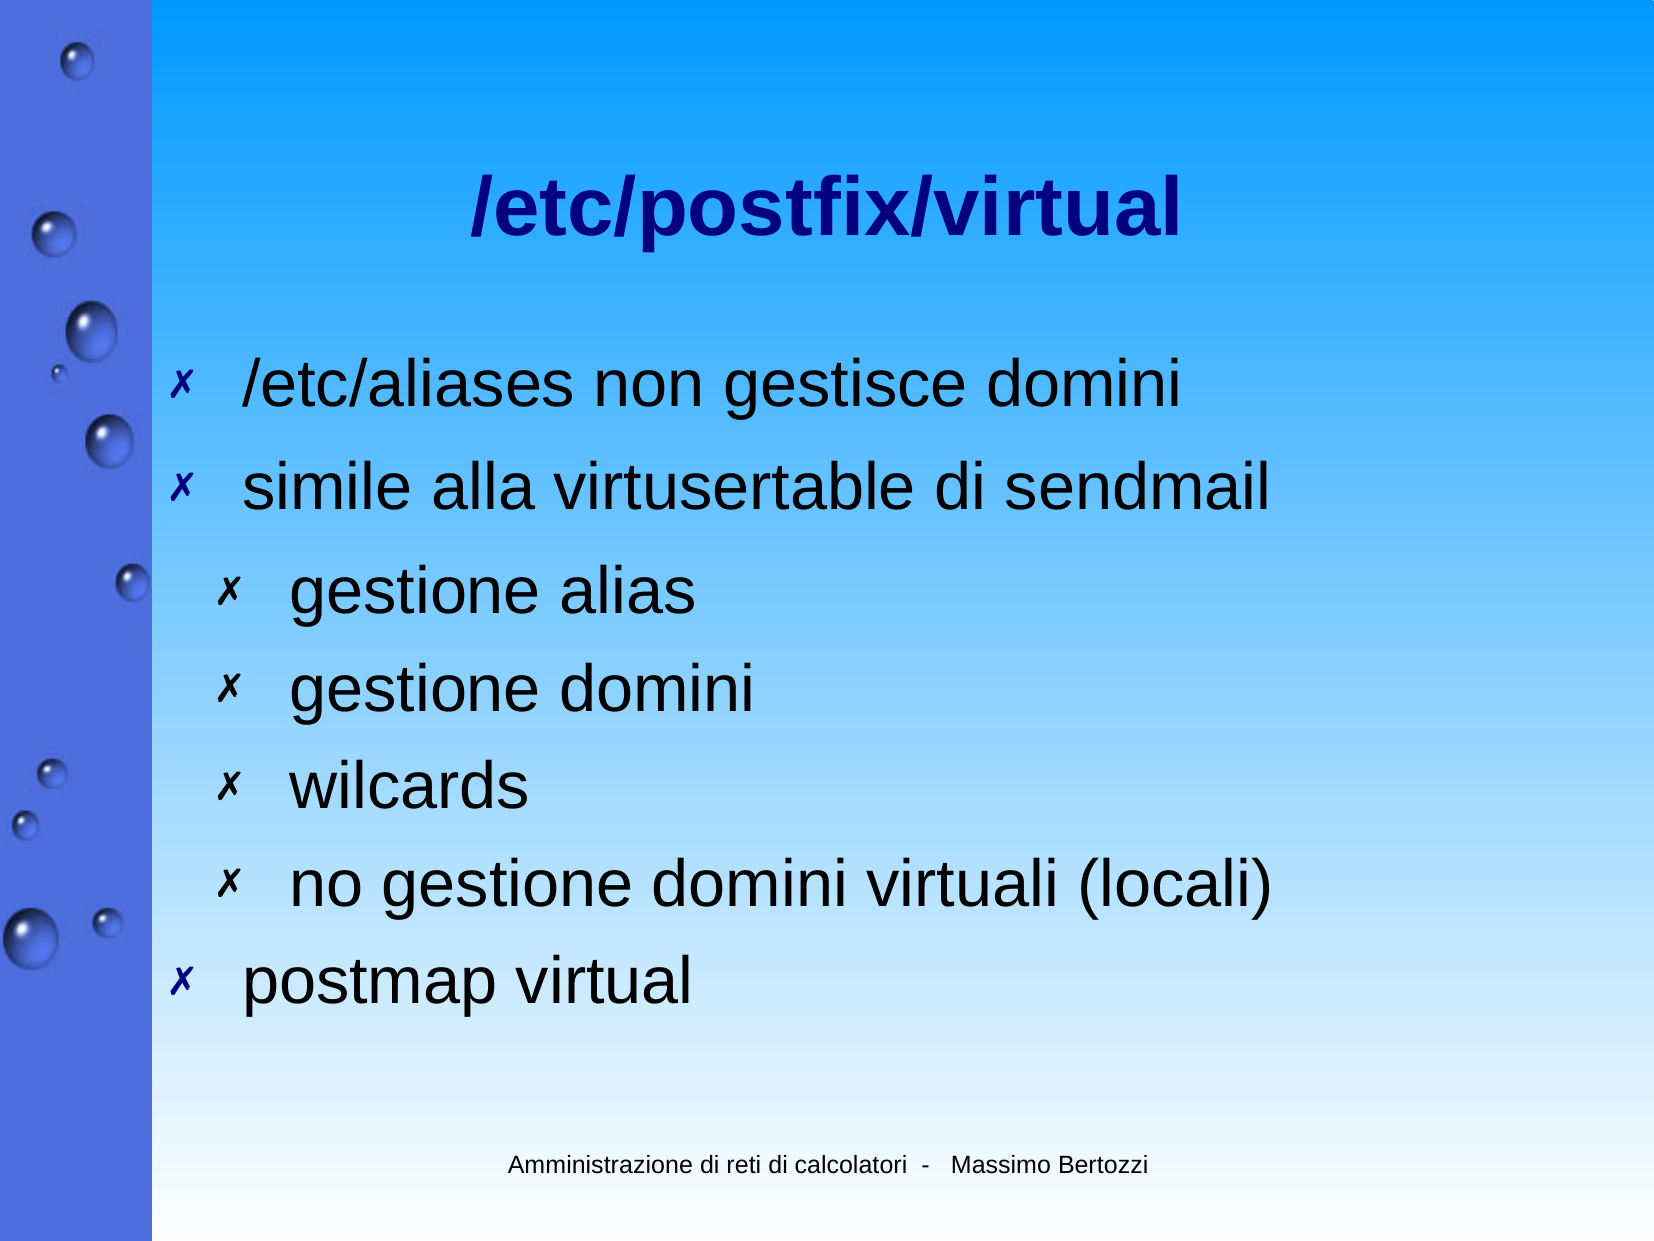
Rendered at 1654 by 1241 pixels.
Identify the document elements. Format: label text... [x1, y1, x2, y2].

picture [0, 0, 152, 1241]
title /etc/postfix/virtual [121, 102, 1534, 311]
list /etc/aliases non gestisce domini simile alla virtusertable di sendmail gestione alias gestione domini wilcards no gestione domini virtuali (locali) postmap virtual [159, 346, 1572, 1128]
